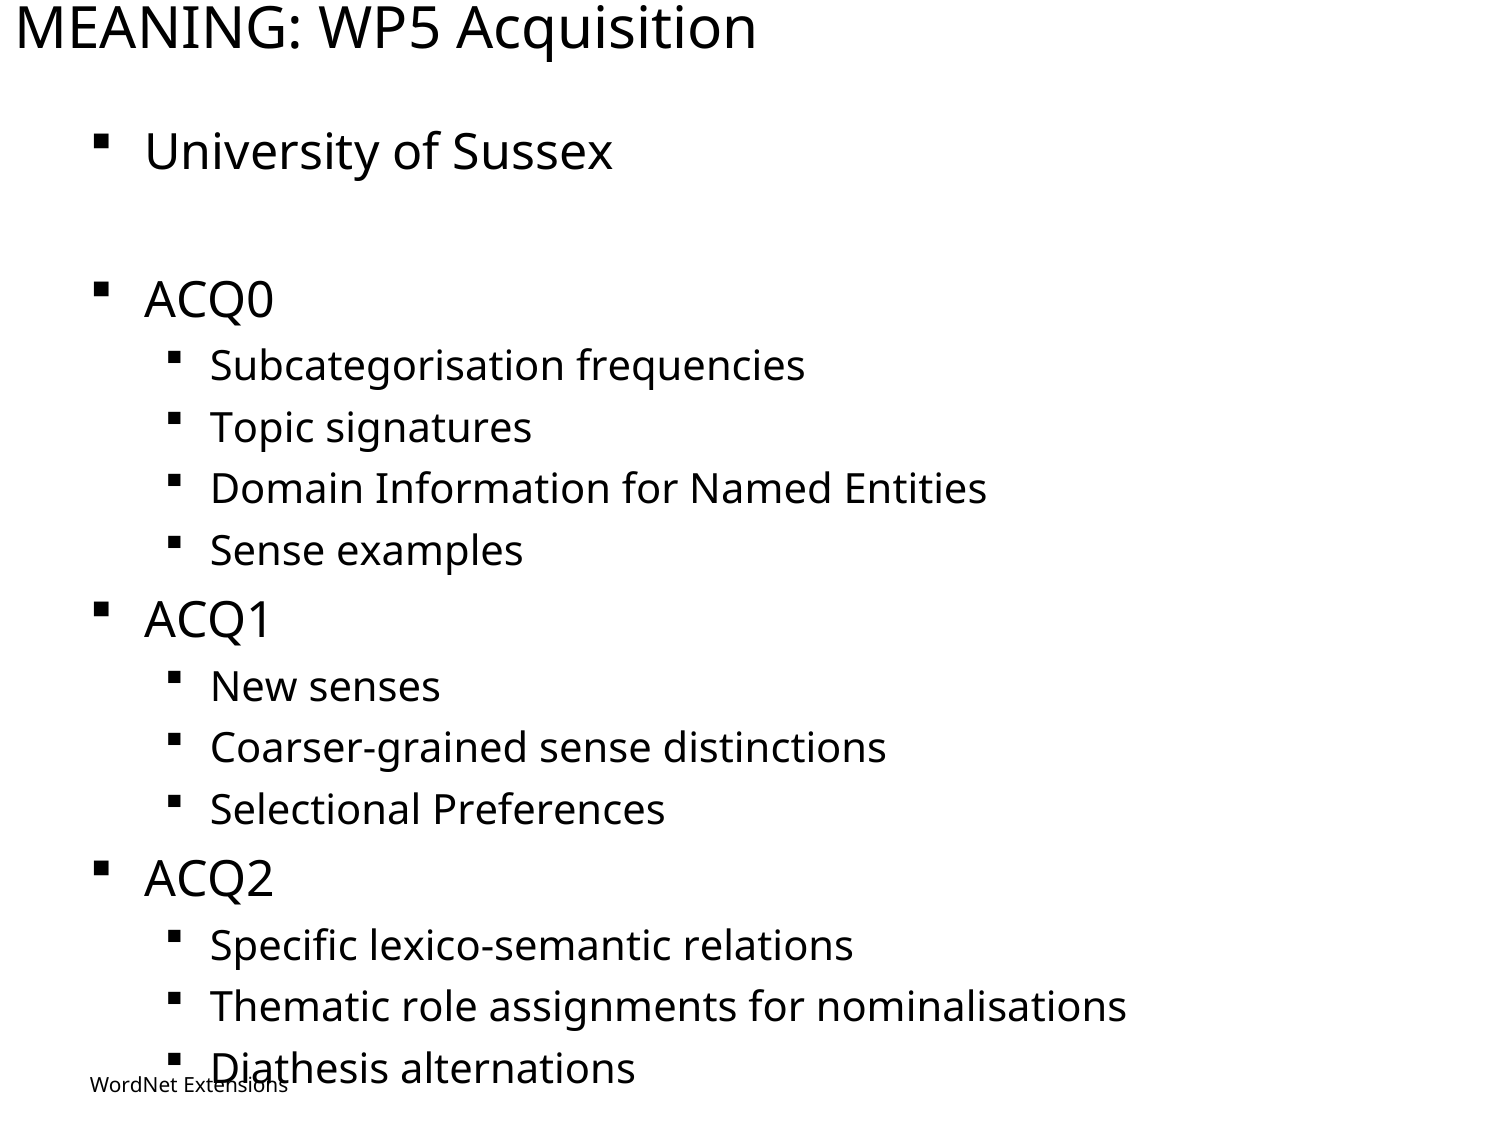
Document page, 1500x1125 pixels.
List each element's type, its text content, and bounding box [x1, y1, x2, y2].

title MEANING: WP5 Acquisition [0, 0, 1500, 70]
list University of Sussex ACQ0 Subcategorisation frequencies Topic signatures Domain Information for Named Entities Sense examples ACQ1 New senses Coarser-grained sense distinctions Selectional Preferences ACQ2 Specific lexico-semantic relations Thematic role assignments for nominalisations Diathesis alternations [75, 112, 1438, 1002]
